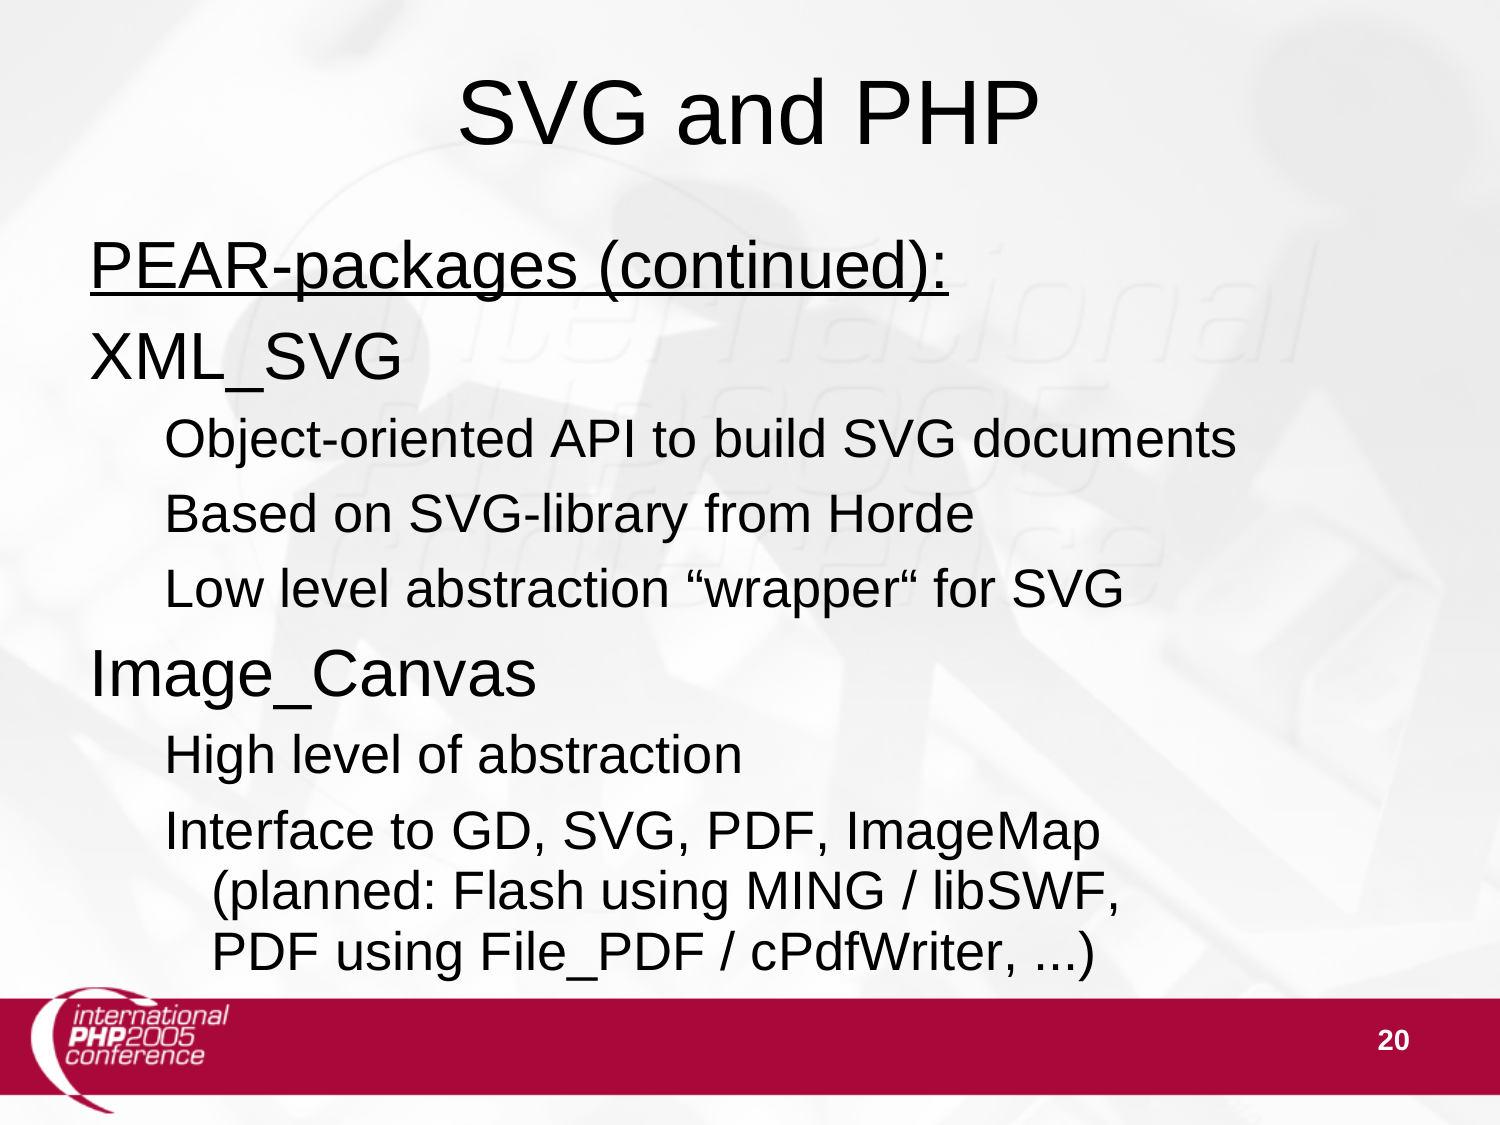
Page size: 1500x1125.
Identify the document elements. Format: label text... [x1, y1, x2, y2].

title SVG and PHP [75, 18, 1426, 207]
picture [0, 0, 1500, 1125]
list PEAR-packages (continued): XML_SVG Object-oriented API to build SVG documents Based on SVG-library from Horde Low level abstraction “wrapper“ for SVG Image_Canvas High level of abstraction Interface to GD, SVG, PDF, ImageMap (planned: Flash using MING / libSWF, PDF using File_PDF / cPdfWriter, ...) [75, 220, 1426, 990]
